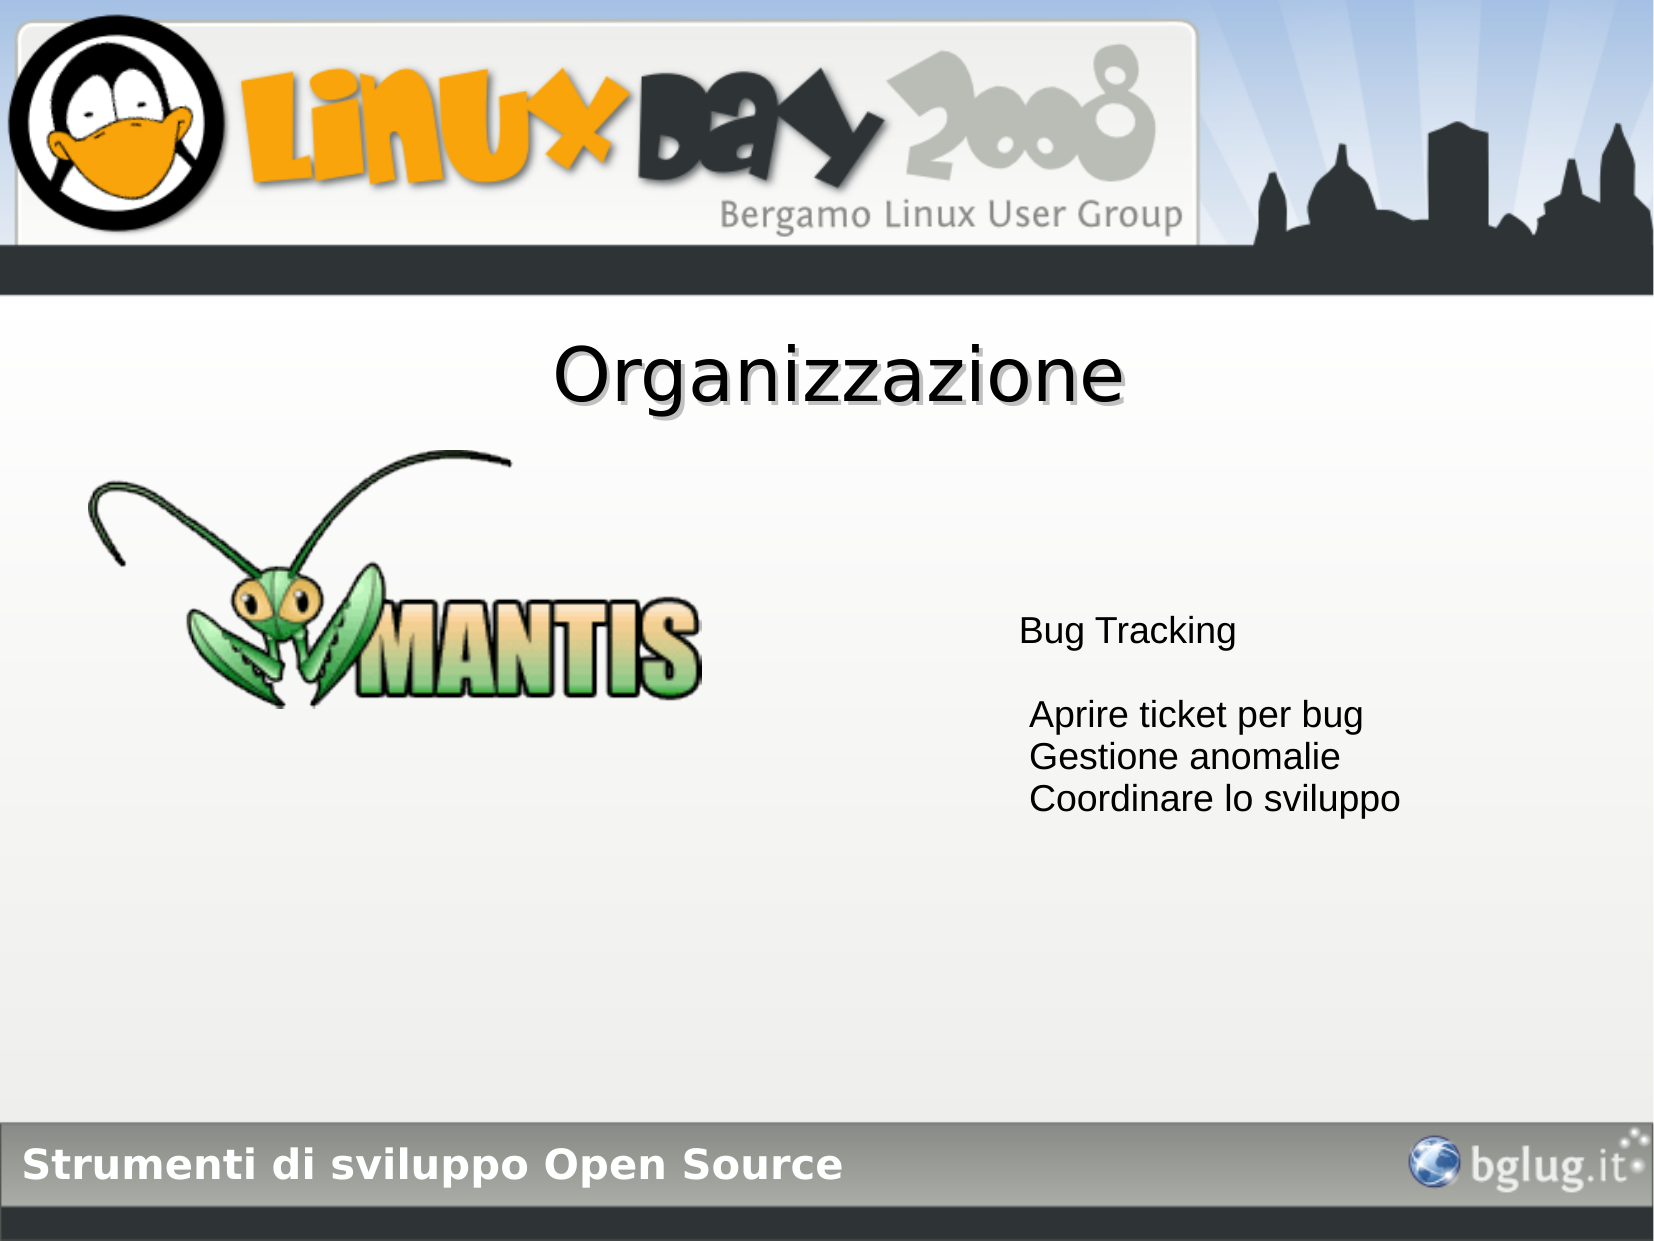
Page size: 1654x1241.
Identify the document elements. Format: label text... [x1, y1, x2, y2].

text_box Strumenti di sviluppo Open Source [6, 1133, 735, 1196]
picture [0, 0, 1654, 1241]
text_box Organizzazione [537, 324, 1089, 424]
text_box Bug Tracking Aprire ticket per bug Gestione anomalie Coordinare lo sviluppo [1003, 602, 1417, 827]
